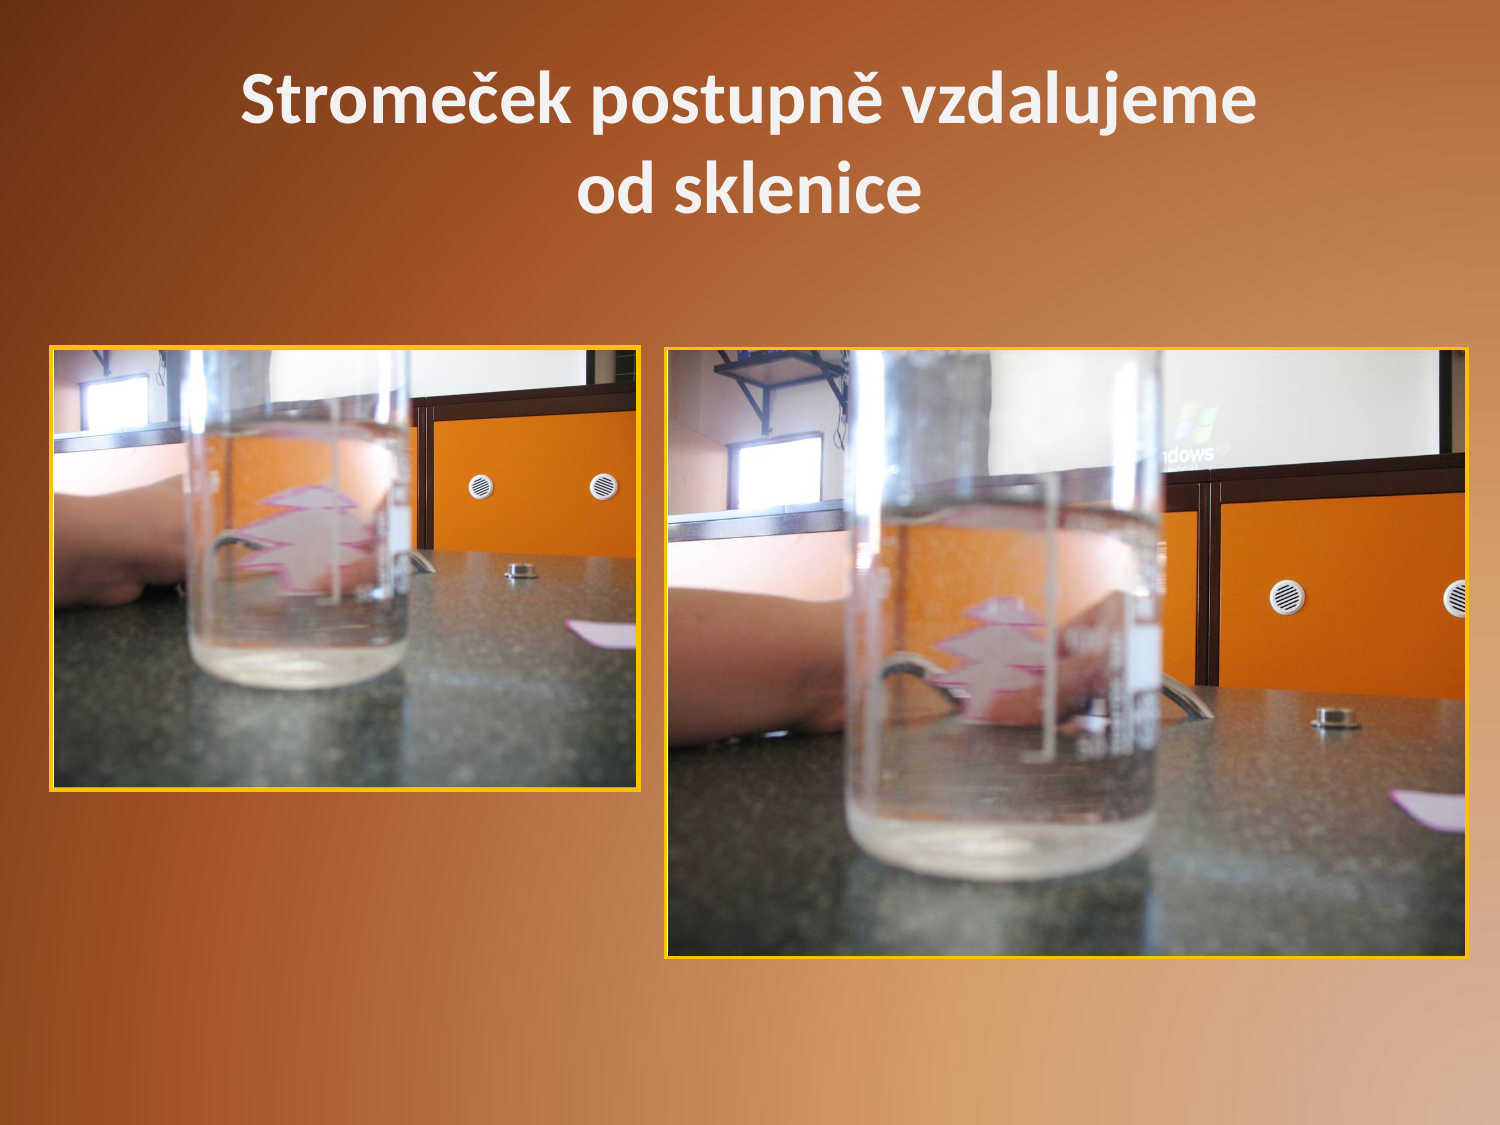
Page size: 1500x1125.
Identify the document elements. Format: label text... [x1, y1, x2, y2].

picture [0, 0, 1500, 1125]
text_box [667, 350, 1466, 957]
title Stromeček postupně vzdalujeme od sklenice [75, 41, 1426, 237]
text_box [53, 350, 637, 788]
